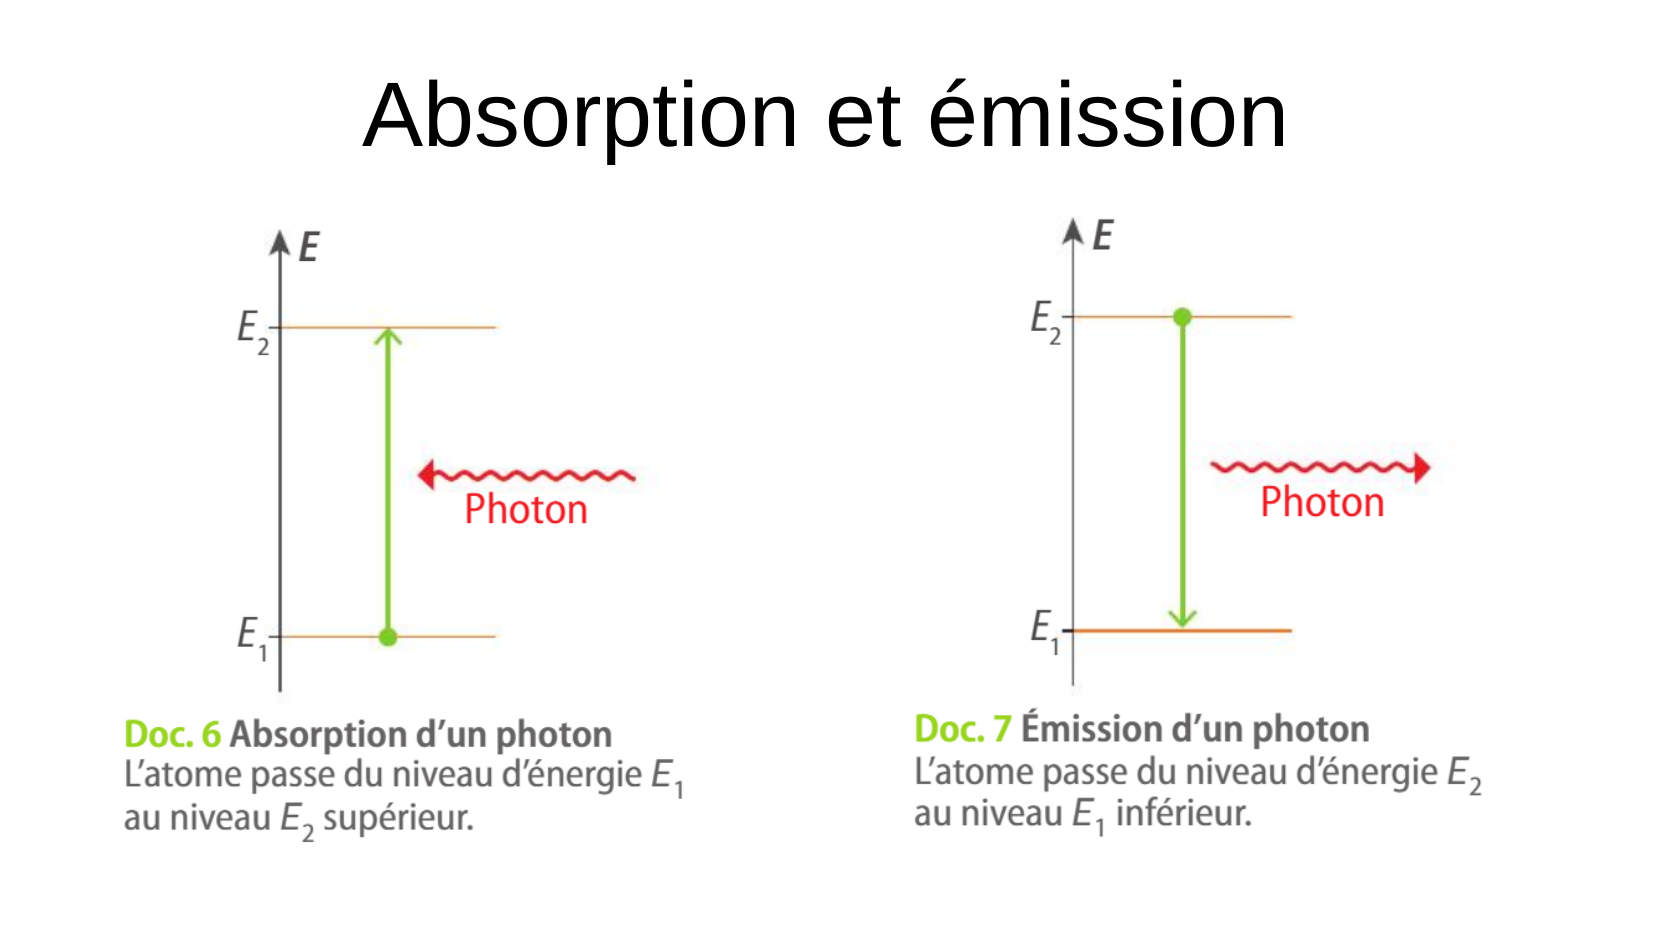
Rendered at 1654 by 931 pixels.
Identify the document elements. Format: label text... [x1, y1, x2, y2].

title Absorption et émission [82, 37, 1571, 193]
picture [874, 172, 1529, 863]
picture [94, 192, 745, 894]
